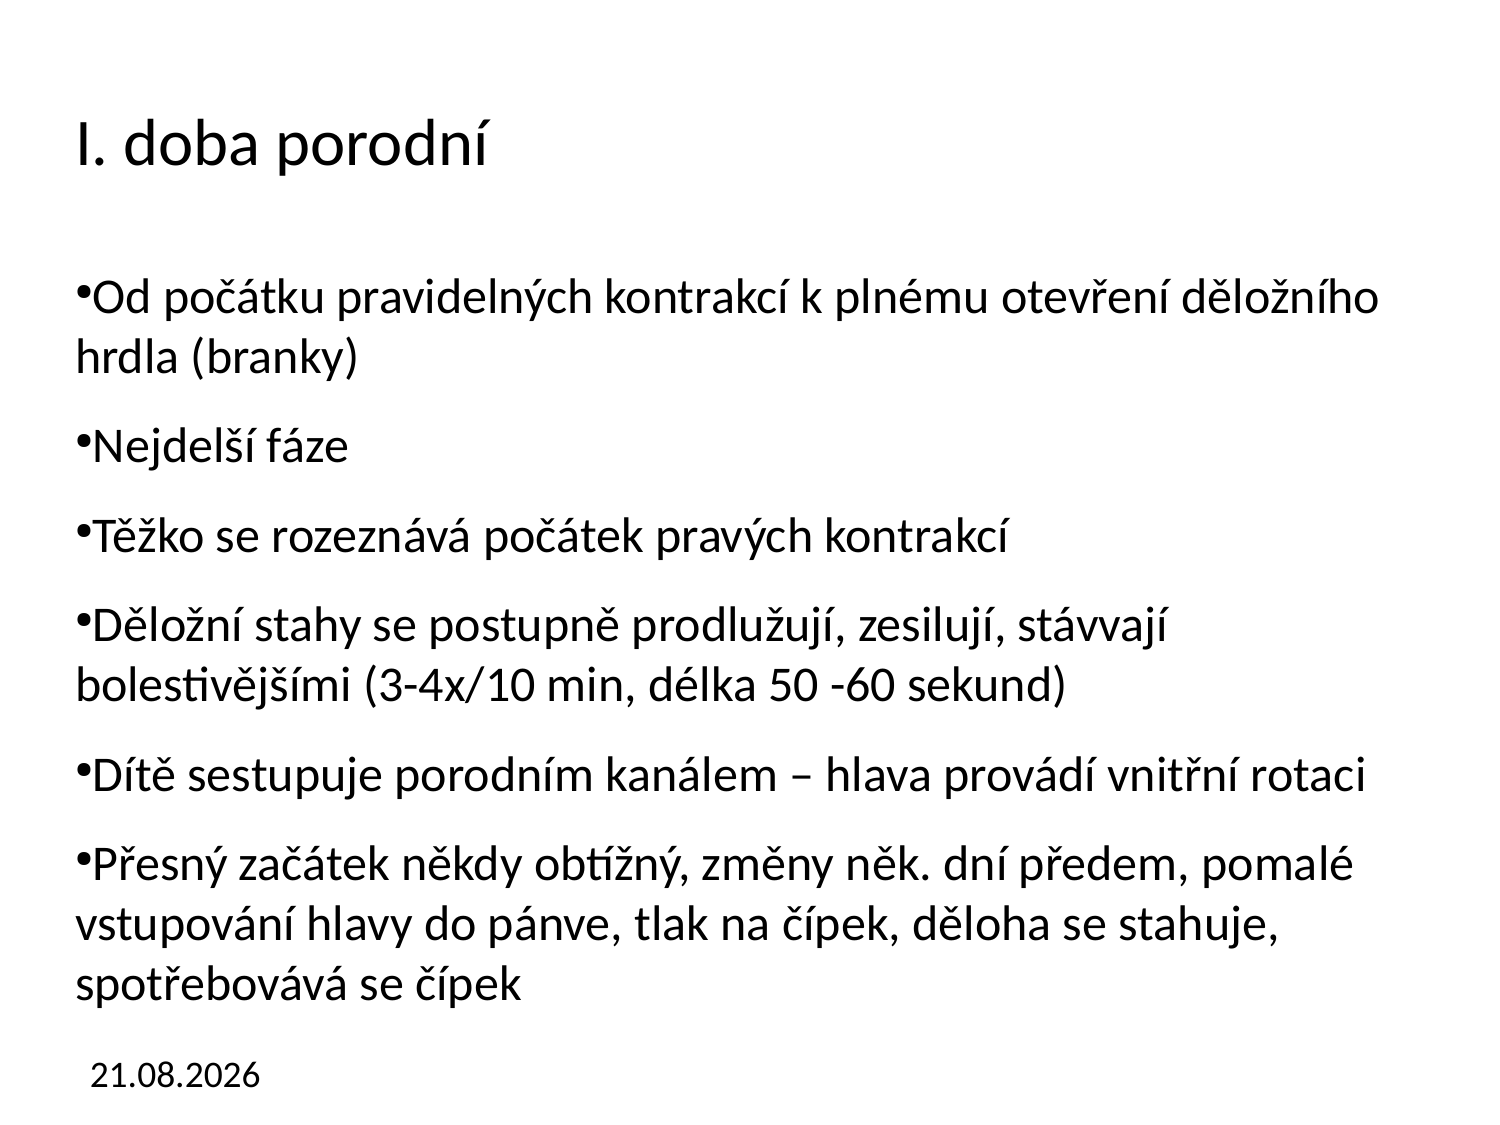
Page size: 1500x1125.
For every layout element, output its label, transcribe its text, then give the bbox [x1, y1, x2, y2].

list Od počátku pravidelných kontrakcí k plnému otevření děložního hrdla (branky) Nejdelší fáze Těžko se rozeznává počátek pravých kontrakcí Děložní stahy se postupně prodlužují, zesilují, stávvají bolestivějšími (3-4x/10 min, délka 50 -60 sekund) Dítě sestupuje porodním kanálem – hlava provádí vnitřní rotaci Přesný začátek někdy obtížný, změny něk. dní předem, pomalé vstupování hlavy do pánve, tlak na čípek, děloha se stahuje, spotřebovává se čípek [75, 263, 1425, 1021]
title I. doba porodní [75, 44, 1425, 233]
text_box 29.09.2020 [75, 1042, 425, 1103]
